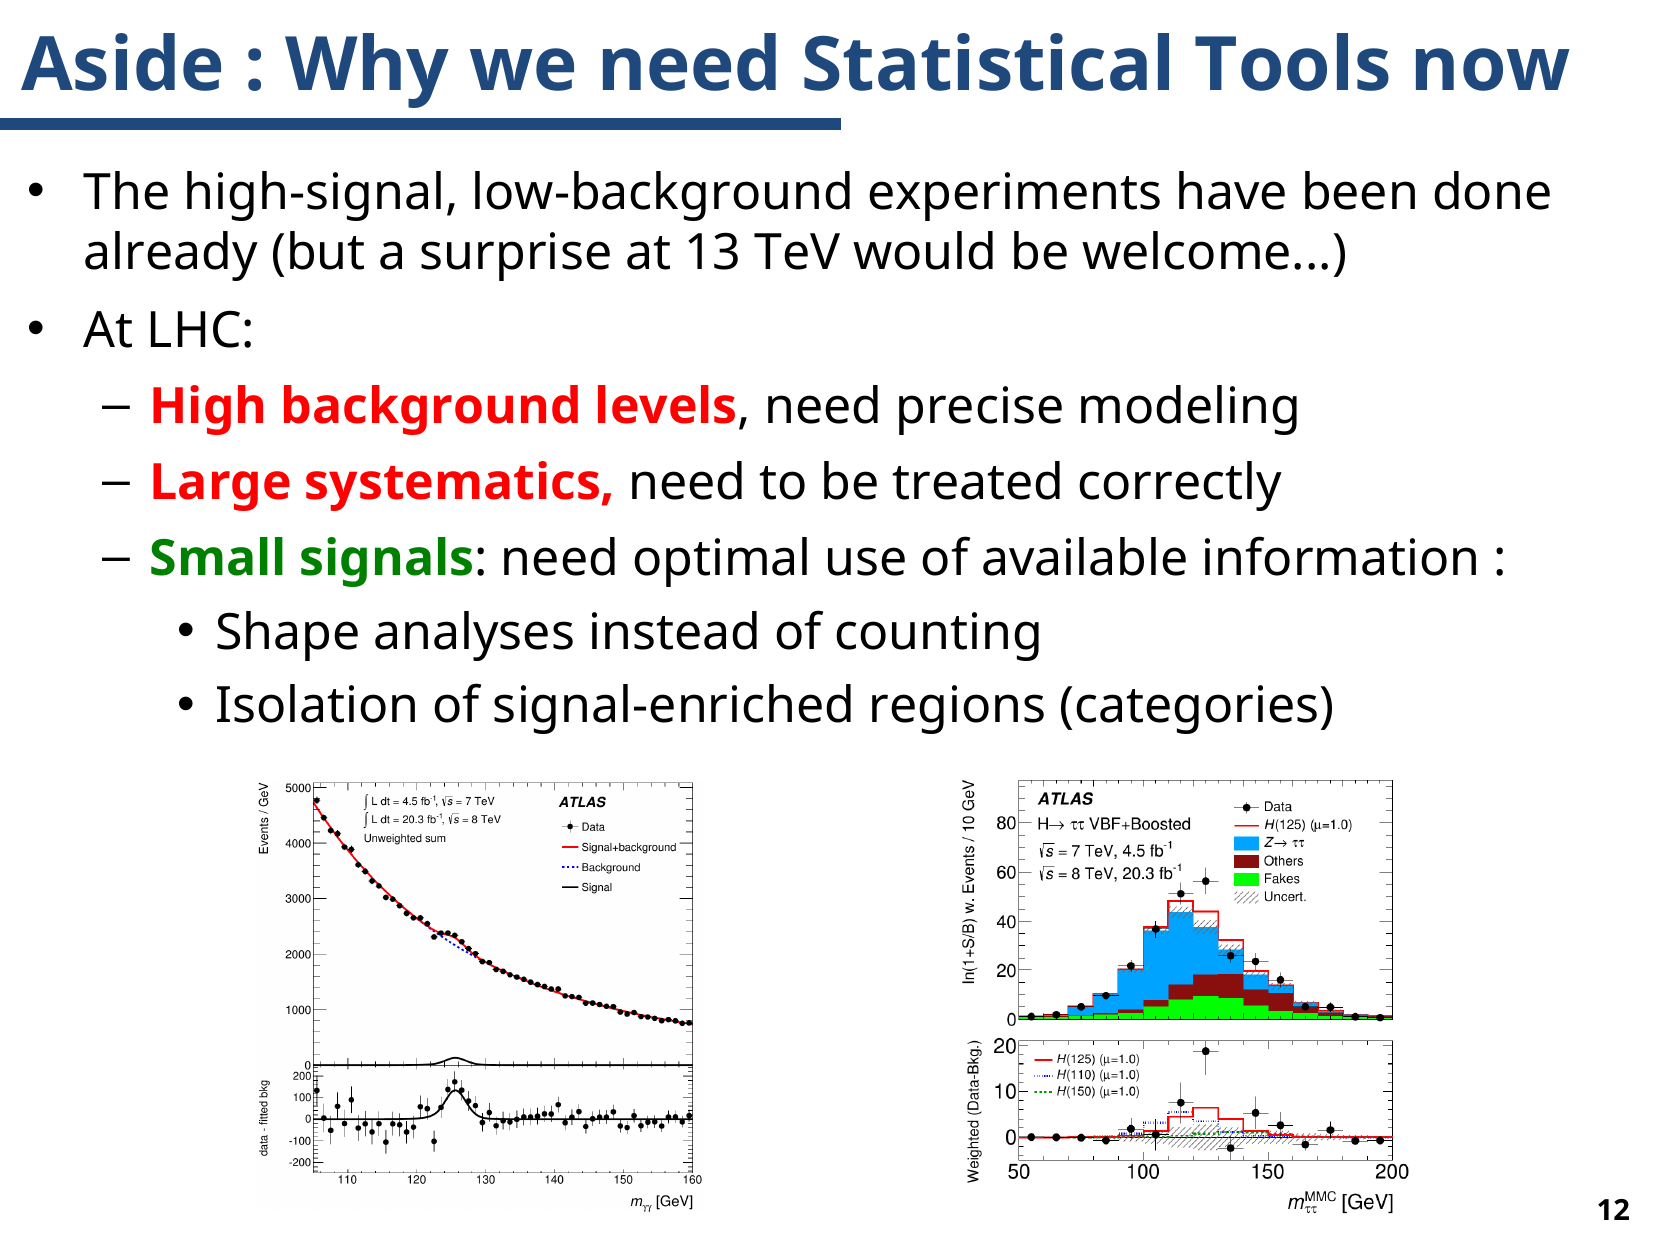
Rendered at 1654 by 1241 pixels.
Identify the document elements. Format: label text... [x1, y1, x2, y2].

title Aside : Why we need Statistical Tools now [6, 7, 1606, 113]
list The high-signal, low-background experiments have been done already (but a surprise at 13 TeV would be welcome...) At LHC: High background levels, need precise modeling Large systematics, need to be treated correctly Small signals: need optimal use of available information : Shape analyses instead of counting Isolation of signal-enriched regions (categories) [12, 151, 1640, 1171]
picture [255, 779, 704, 1213]
picture [955, 772, 1411, 1216]
